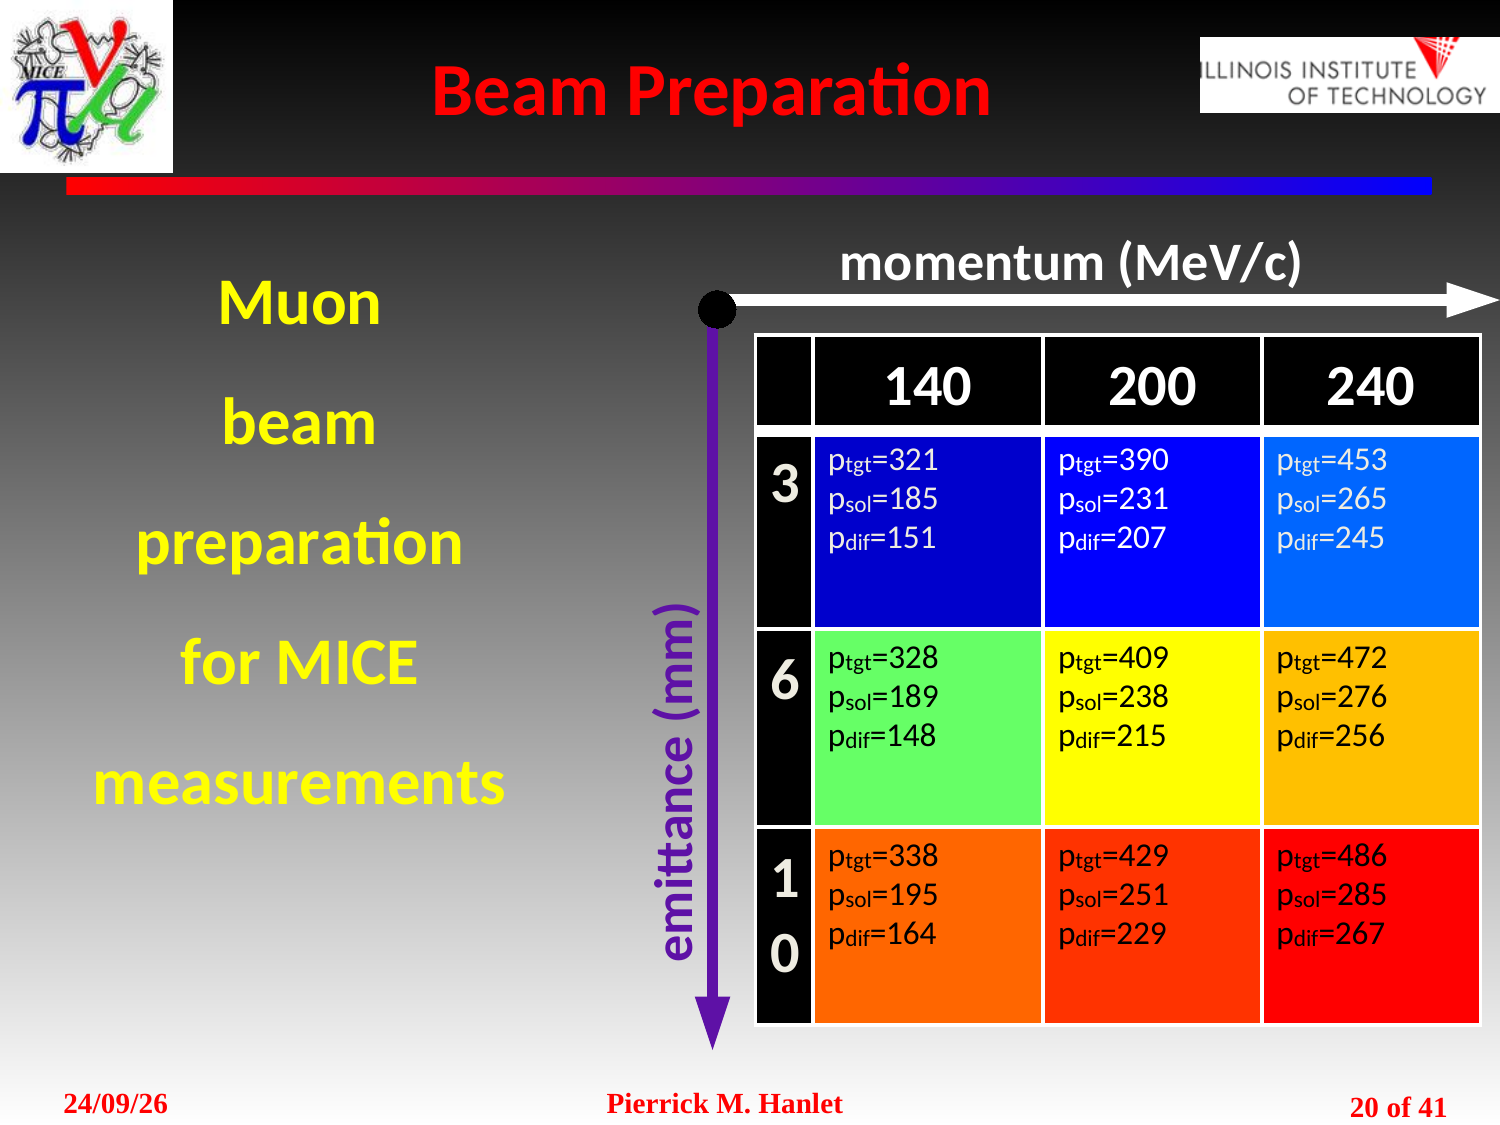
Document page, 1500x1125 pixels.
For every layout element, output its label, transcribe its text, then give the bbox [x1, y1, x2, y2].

picture [1238, 37, 1500, 113]
table_cell 6 [757, 631, 811, 825]
table_cell 10 [757, 829, 811, 1023]
table_header [757, 337, 811, 425]
table_cell ptgt=486 psol=285 pdif=267 [1264, 829, 1479, 1023]
table_cell ptgt=390 psol=231 pdif=207 [1045, 437, 1260, 627]
table_cell 3 [757, 437, 811, 627]
table_cell ptgt=472 psol=276 pdif=256 [1264, 631, 1479, 825]
text_box Muon beam preparation for MICE measurements [0, 210, 601, 1051]
text_box [698, 290, 737, 329]
picture [0, 0, 173, 173]
title Beam Preparation [187, 25, 1238, 150]
table_header 200 [1045, 337, 1260, 425]
text_box momentum (MeV/c) [825, 224, 1456, 294]
table_header 240 [1264, 337, 1479, 425]
table_cell ptgt=328 psol=189 pdif=148 [815, 631, 1041, 825]
text_box emittance (mm) [636, 450, 707, 978]
table_header 140 [815, 337, 1041, 425]
table_cell ptgt=409 psol=238 pdif=215 [1045, 631, 1260, 825]
table_cell ptgt=338 psol=195 pdif=164 [815, 829, 1041, 1023]
table_cell ptgt=429 psol=251 pdif=229 [1045, 829, 1260, 1023]
table_cell ptgt=453 psol=265 pdif=245 [1264, 437, 1479, 627]
table_cell ptgt=321 psol=185 pdif=151 [815, 437, 1041, 627]
